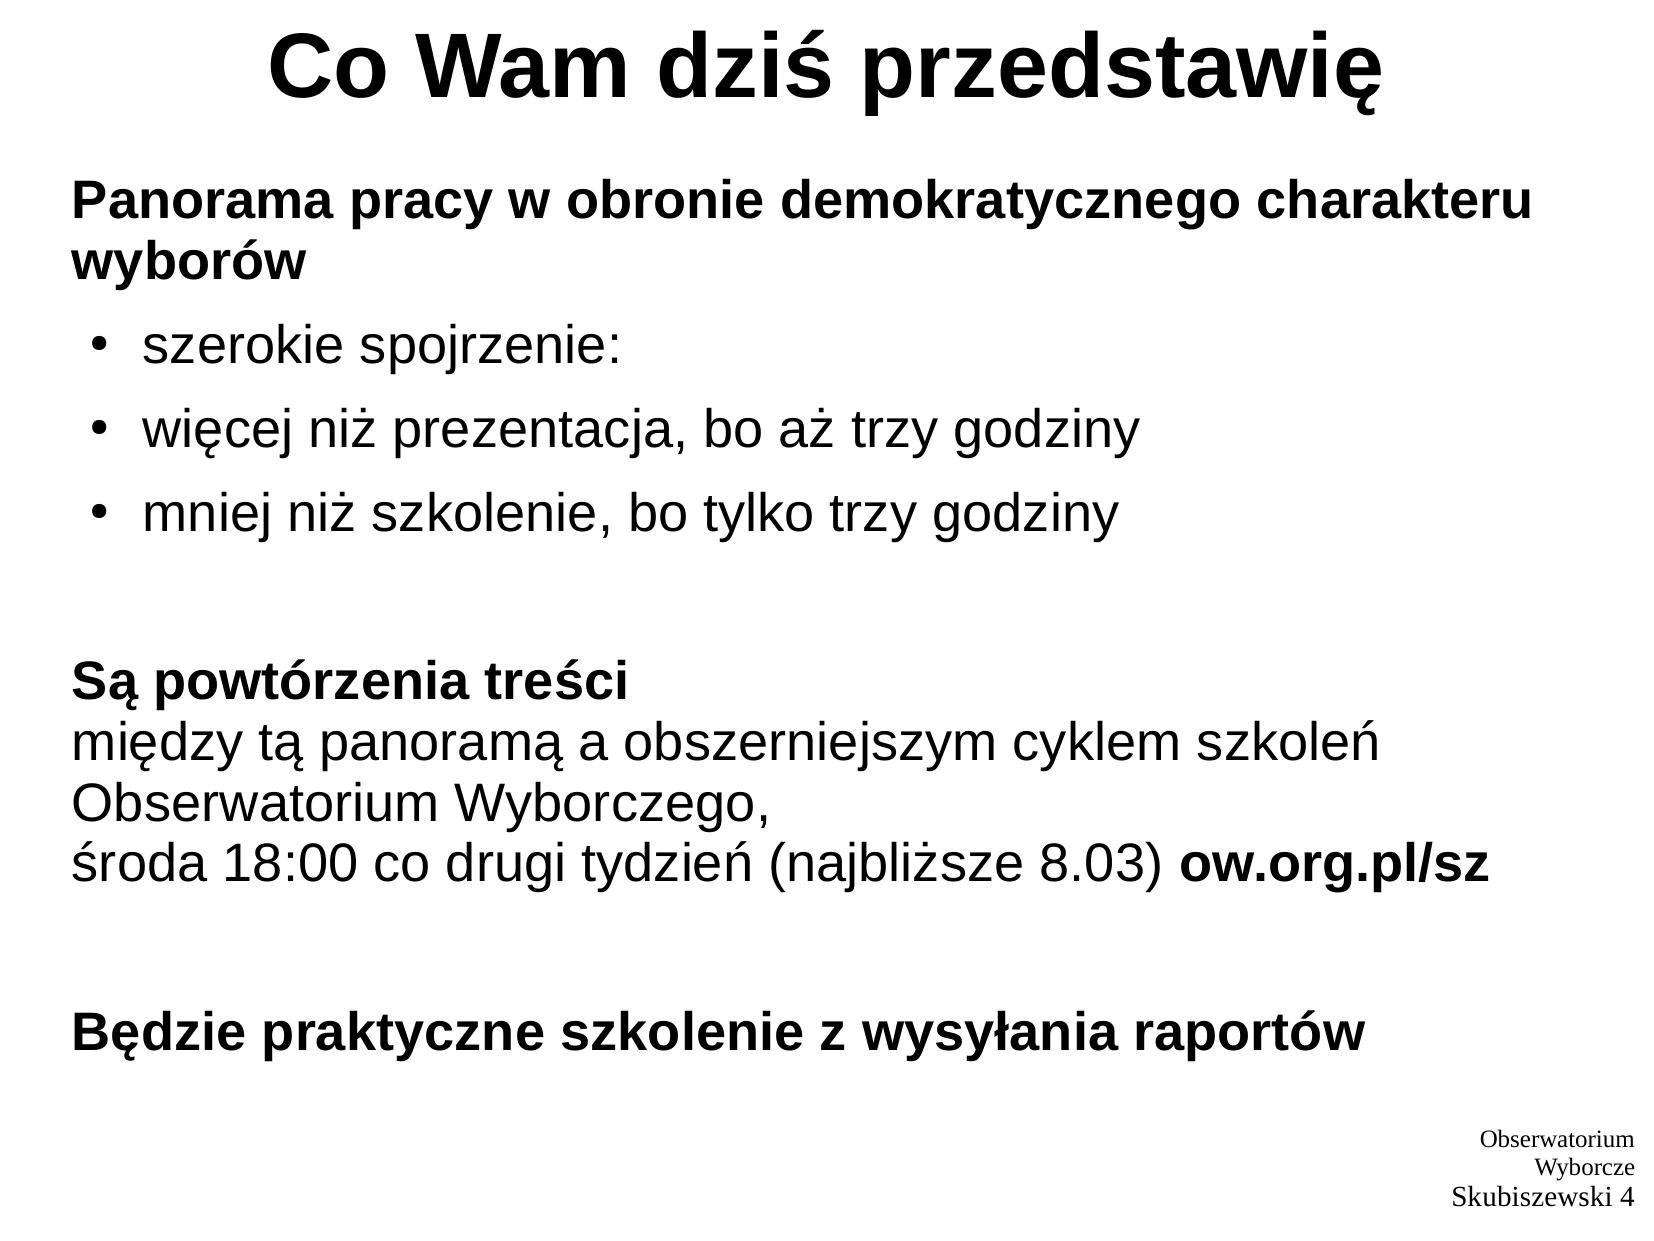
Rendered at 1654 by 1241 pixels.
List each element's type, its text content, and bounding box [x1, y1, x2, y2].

title Co Wam dziś przedstawię [82, 15, 1571, 170]
subtitle Panorama pracy w obronie demokratycznego charakteru wyborów szerokie spojrzenie: więcej niż prezentacja, bo aż trzy godziny mniej niż szkolenie, bo tylko trzy godziny Są powtórzenia treści między tą panoramą a obszerniejszym cyklem szkoleń Obserwatorium Wyborczego, środa 18:00 co drugi tydzień (najbliższe 8.03) ow.org.pl/sz Będzie praktyczne szkolenie z wysyłania raportów [71, 169, 1561, 1171]
